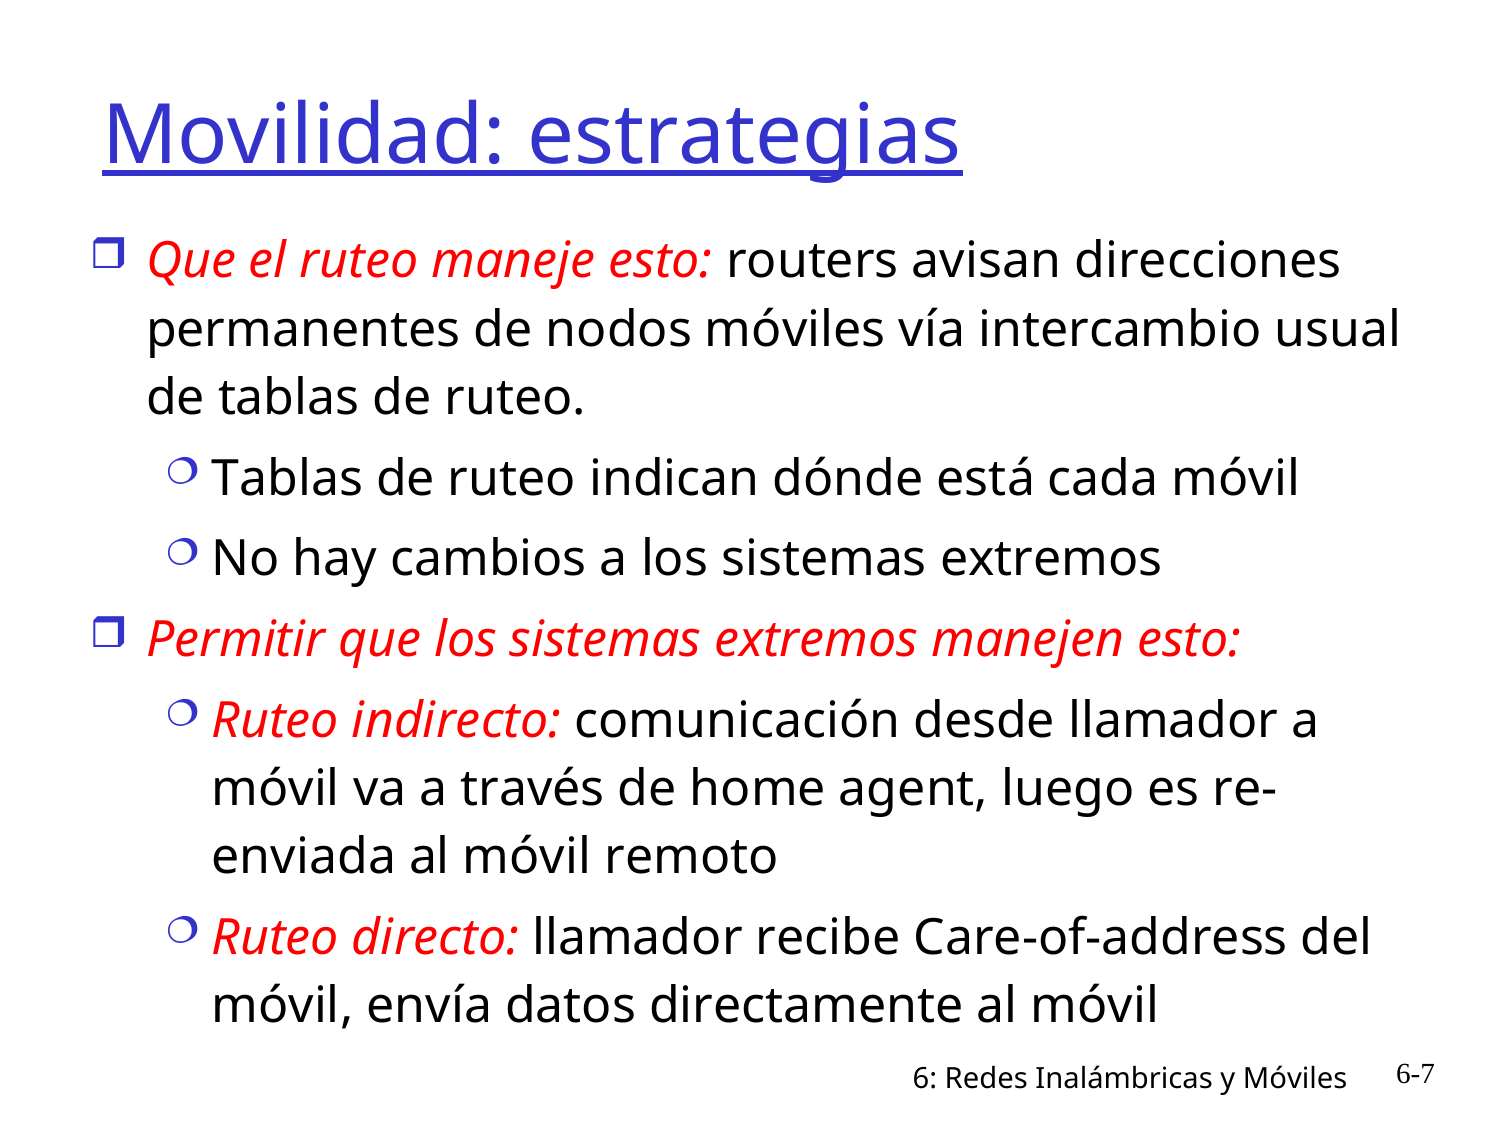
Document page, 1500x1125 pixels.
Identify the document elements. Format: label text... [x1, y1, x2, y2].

title Movilidad: estrategias [87, 37, 1363, 216]
list Que el ruteo maneje esto: routers avisan direcciones permanentes de nodos móviles vía intercambio usual de tablas de ruteo. Tablas de ruteo indican dónde está cada móvil No hay cambios a los sistemas extremos Permitir que los sistemas extremos manejen esto: Ruteo indirecto: comunicación desde llamador a móvil va a través de home agent, luego es re-enviada al móvil remoto Ruteo directo: llamador recibe Care-of-address del móvil, envía datos directamente al móvil [75, 216, 1439, 953]
